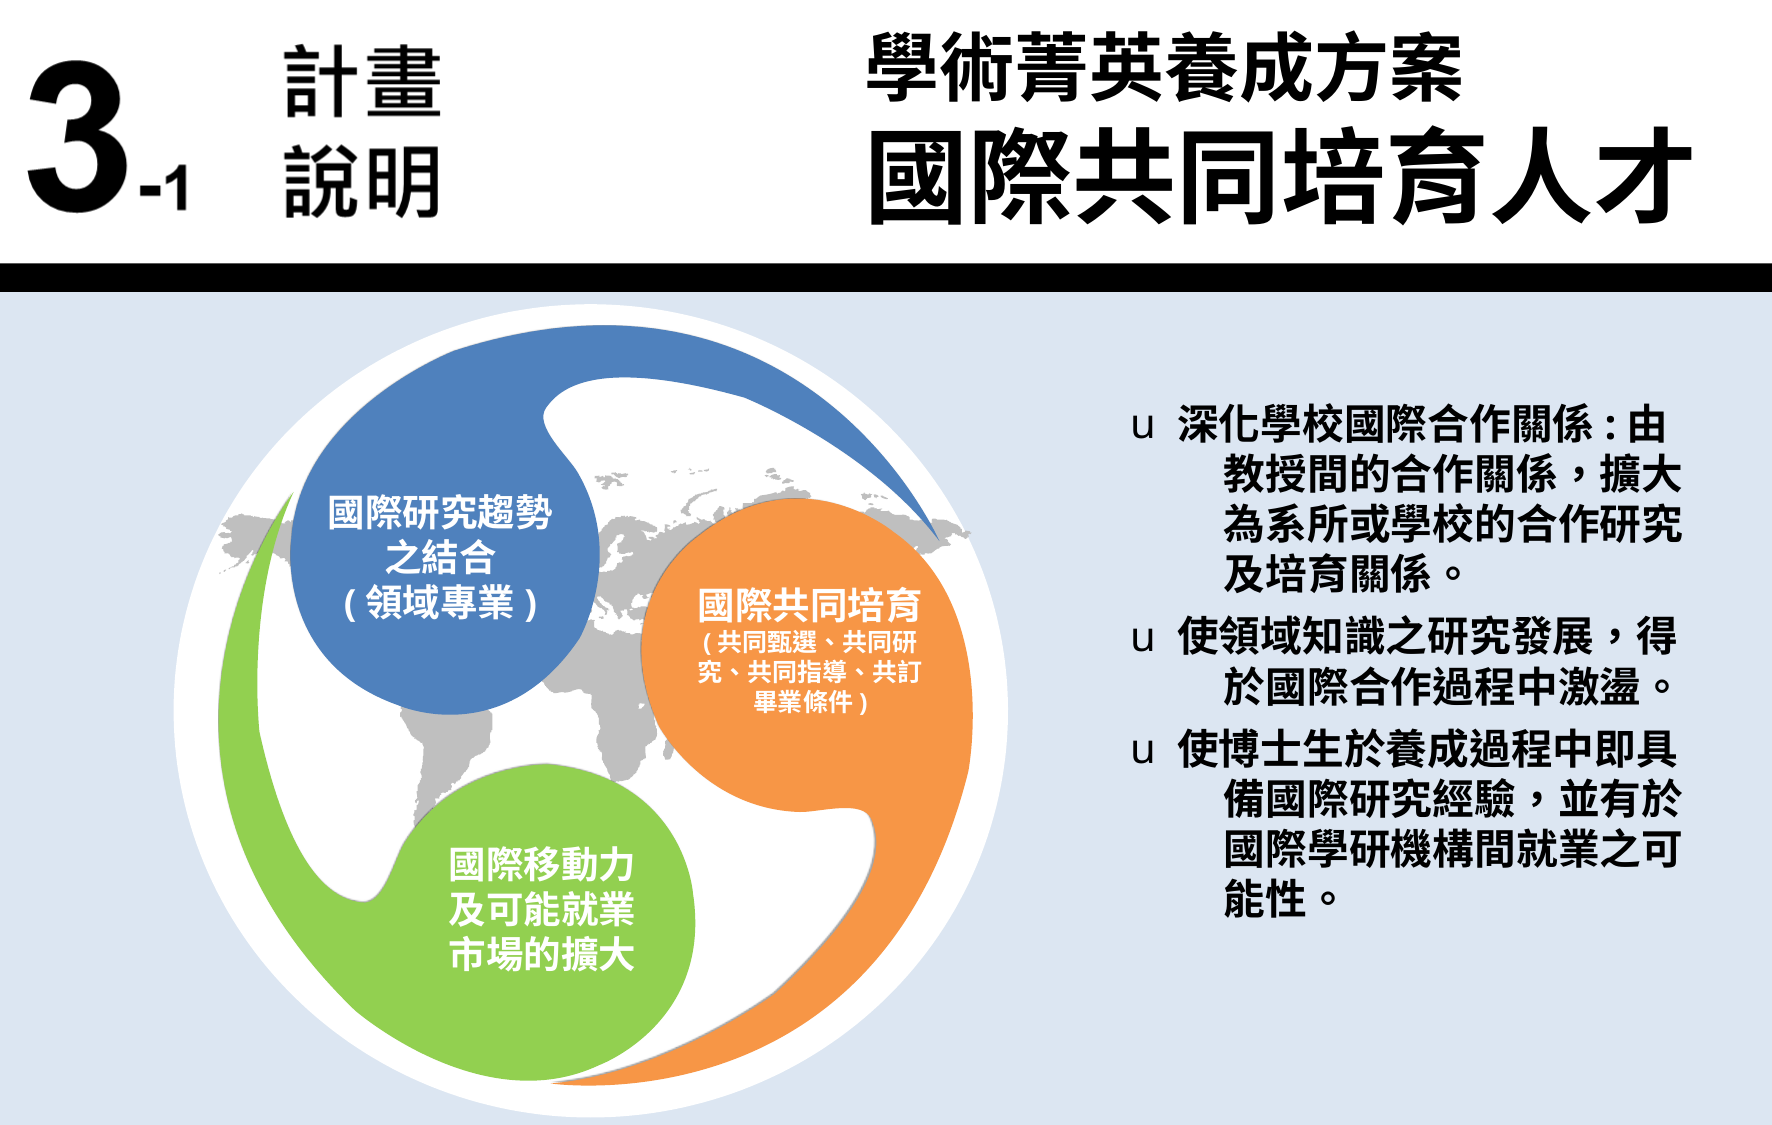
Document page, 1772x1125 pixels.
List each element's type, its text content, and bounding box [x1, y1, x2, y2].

text_box 國際研究趨勢之結合 (領域專業) [312, 481, 569, 631]
text_box 國際移動力及可能就業市場的擴大 [418, 833, 668, 983]
text_box [0, 292, 1772, 1125]
text_box 學術菁英養成方案 國際共同培育人才 [849, 13, 1719, 246]
text_box 深化學校國際合作關係:由教授間的合作關係，擴大為系所或學校的合作研究及培育關係。 使領域知識之研究發展，得於國際合作過程中激盪。 使博士生於養成過程中即具備國際研究經驗，並有於國際學研機構間就業之可能性。 [1115, 390, 1699, 961]
text_box 國際共同培育 (共同甄選、共同研究、共同指導、共訂畢業條件) [677, 574, 944, 724]
picture [4, 0, 462, 384]
